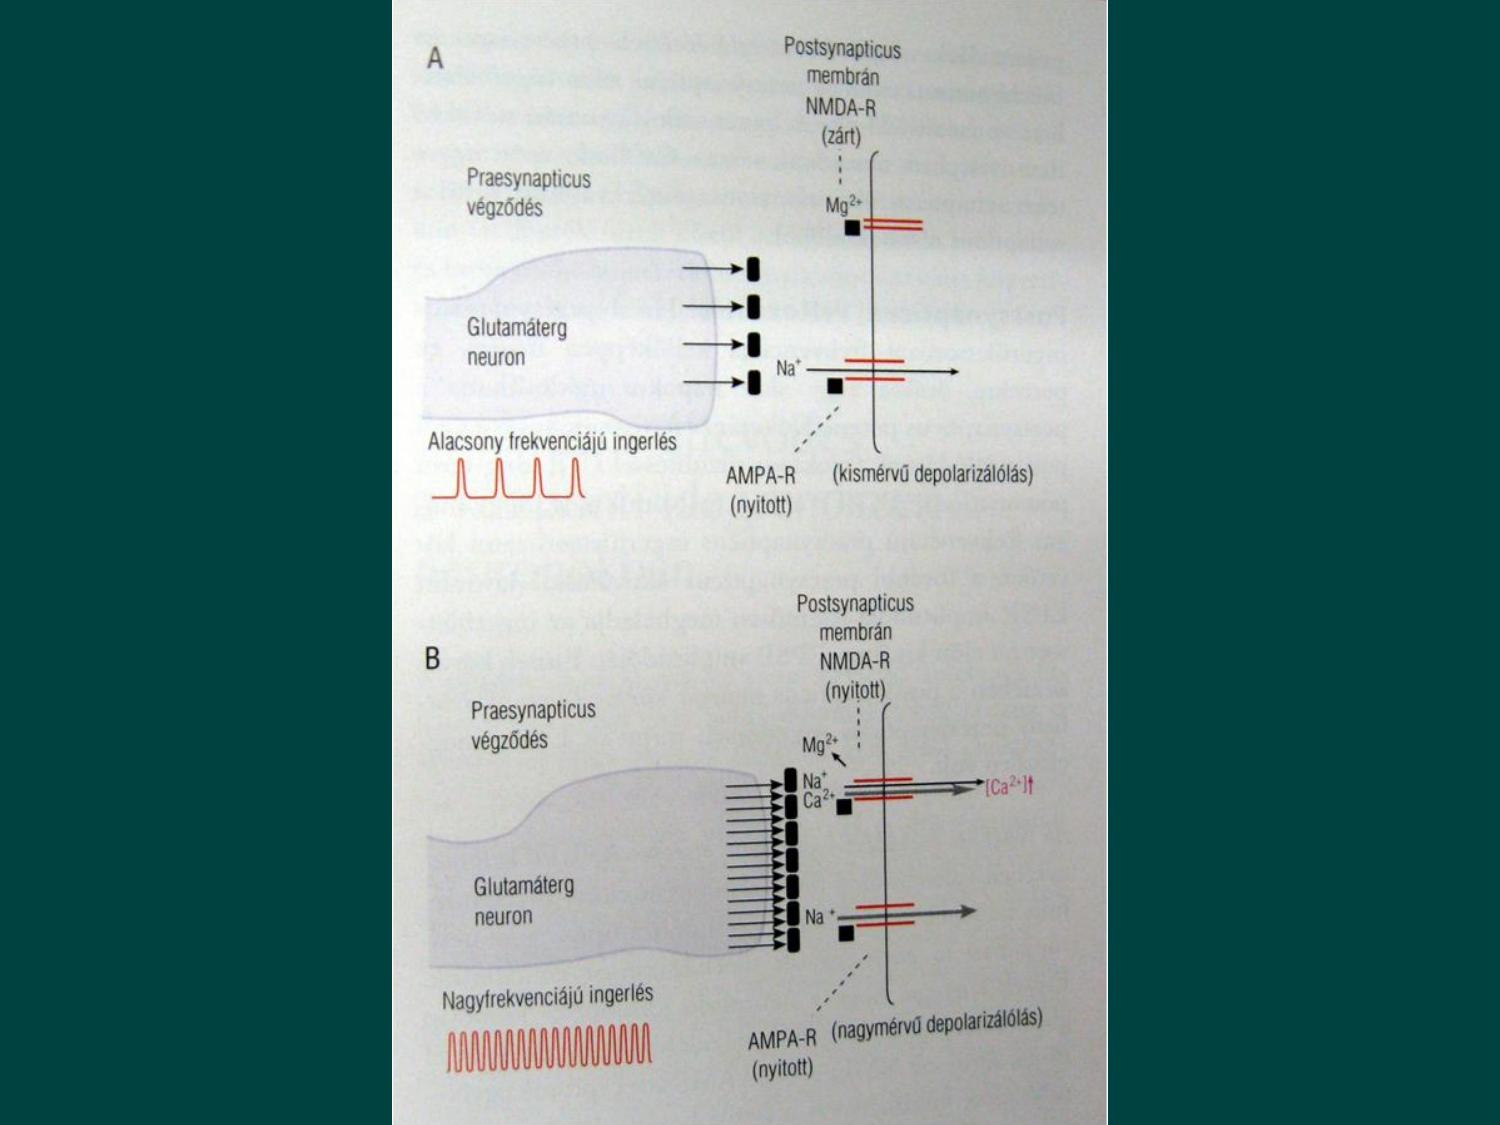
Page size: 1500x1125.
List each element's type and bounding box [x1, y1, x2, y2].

picture [392, 0, 1108, 1125]
